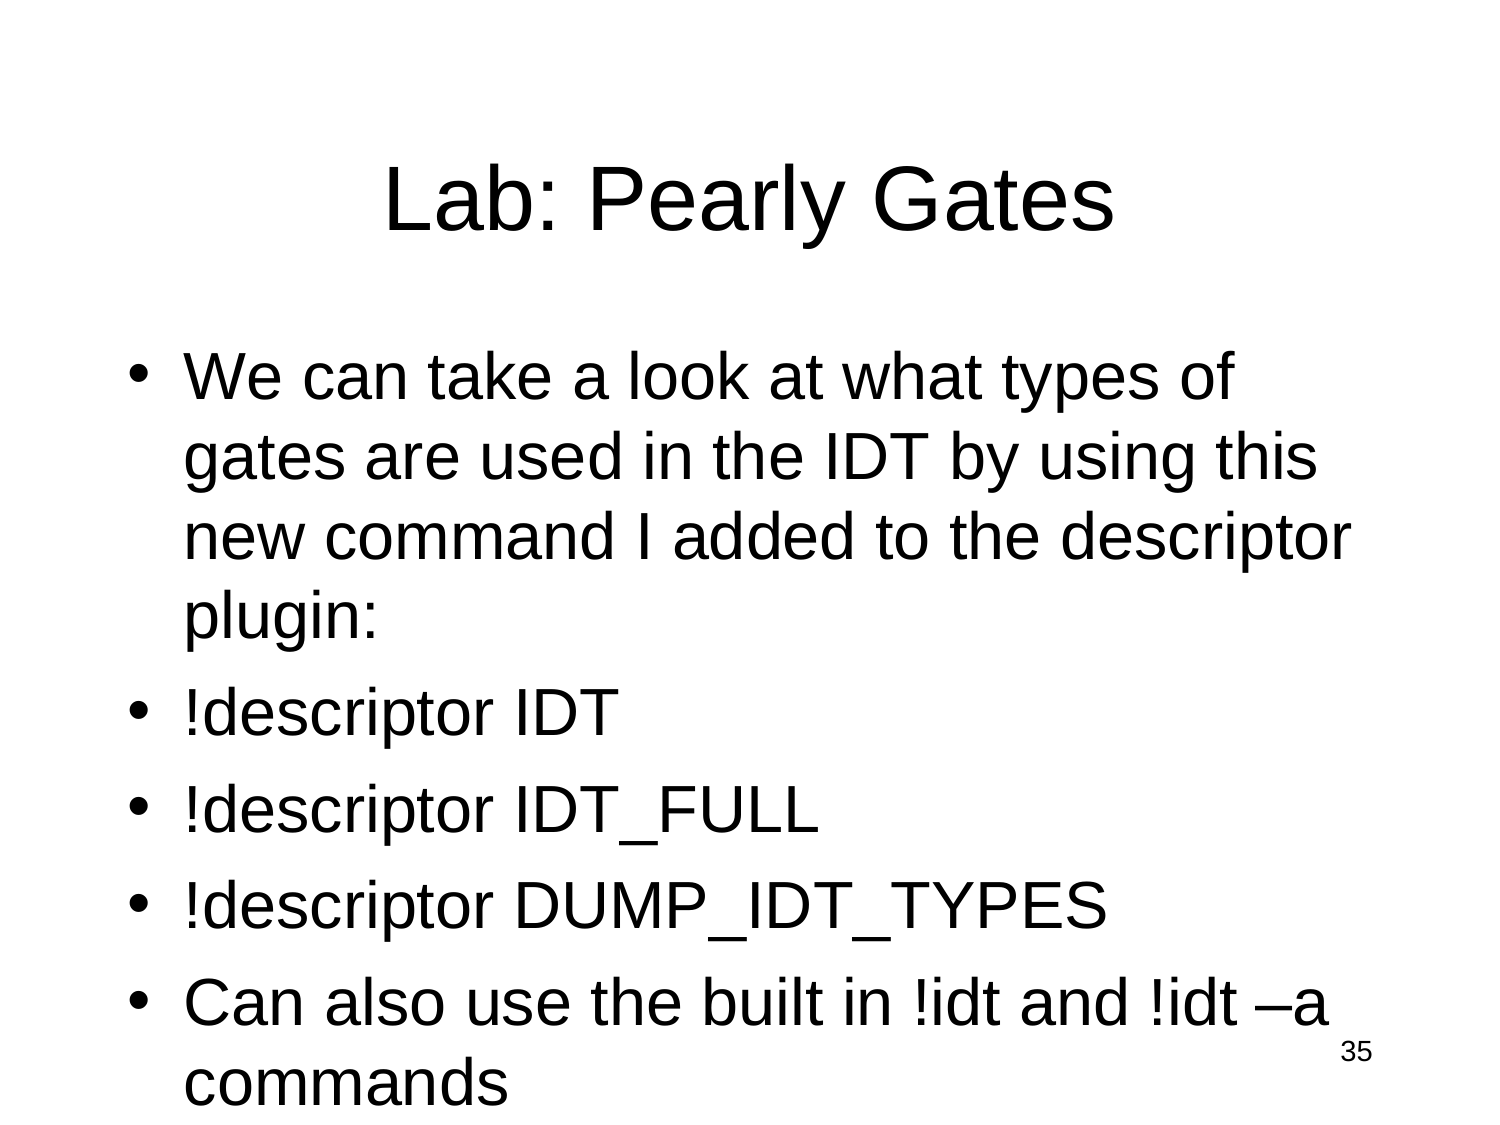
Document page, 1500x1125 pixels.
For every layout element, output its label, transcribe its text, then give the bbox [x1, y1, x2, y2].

title Lab: Pearly Gates [112, 99, 1388, 288]
list We can take a look at what types of gates are used in the IDT by using this new command I added to the descriptor plugin: !descriptor IDT !descriptor IDT_FULL !descriptor DUMP_IDT_TYPES Can also use the built in !idt and !idt –a commands [112, 324, 1388, 1125]
